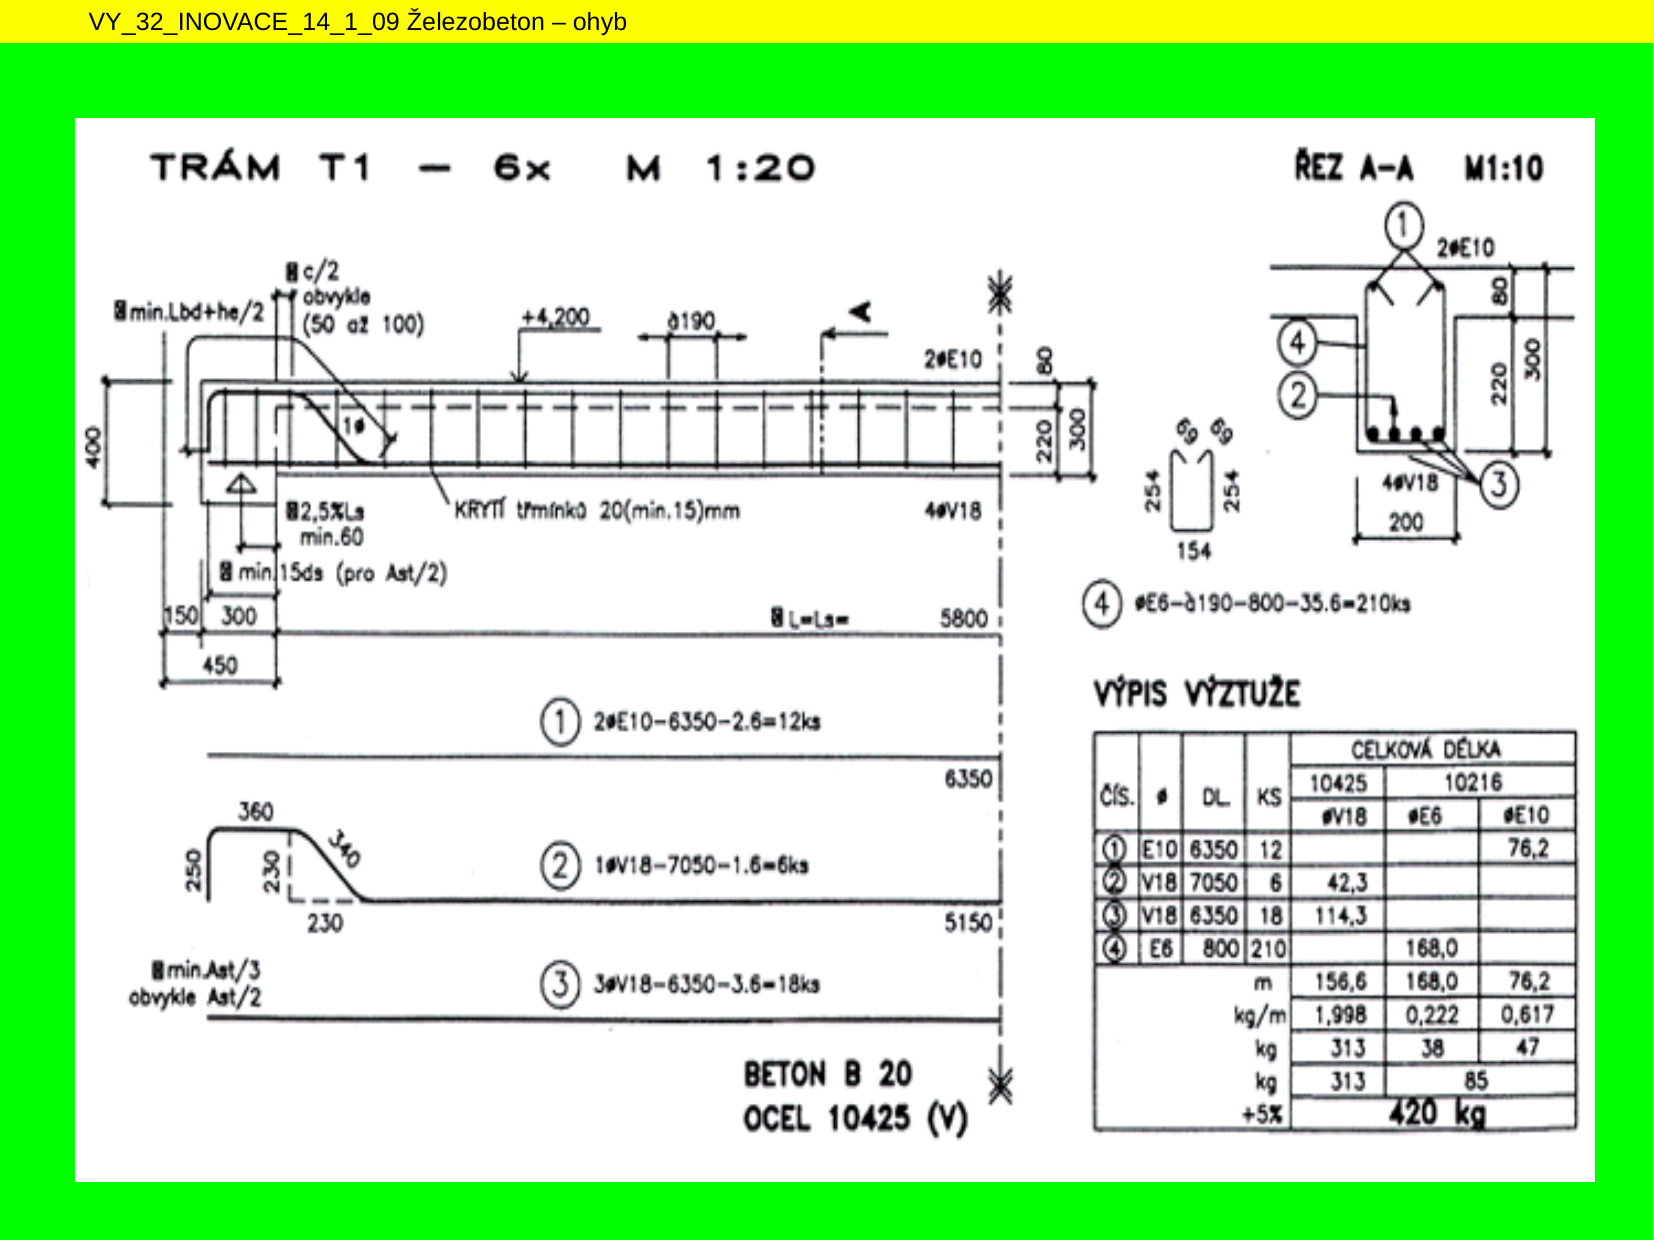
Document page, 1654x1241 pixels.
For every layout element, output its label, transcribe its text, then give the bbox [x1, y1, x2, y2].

picture [75, 118, 1595, 1182]
text_box VY_32_INOVACE_14_1_09 Železobeton – ohyb [0, 0, 1654, 43]
